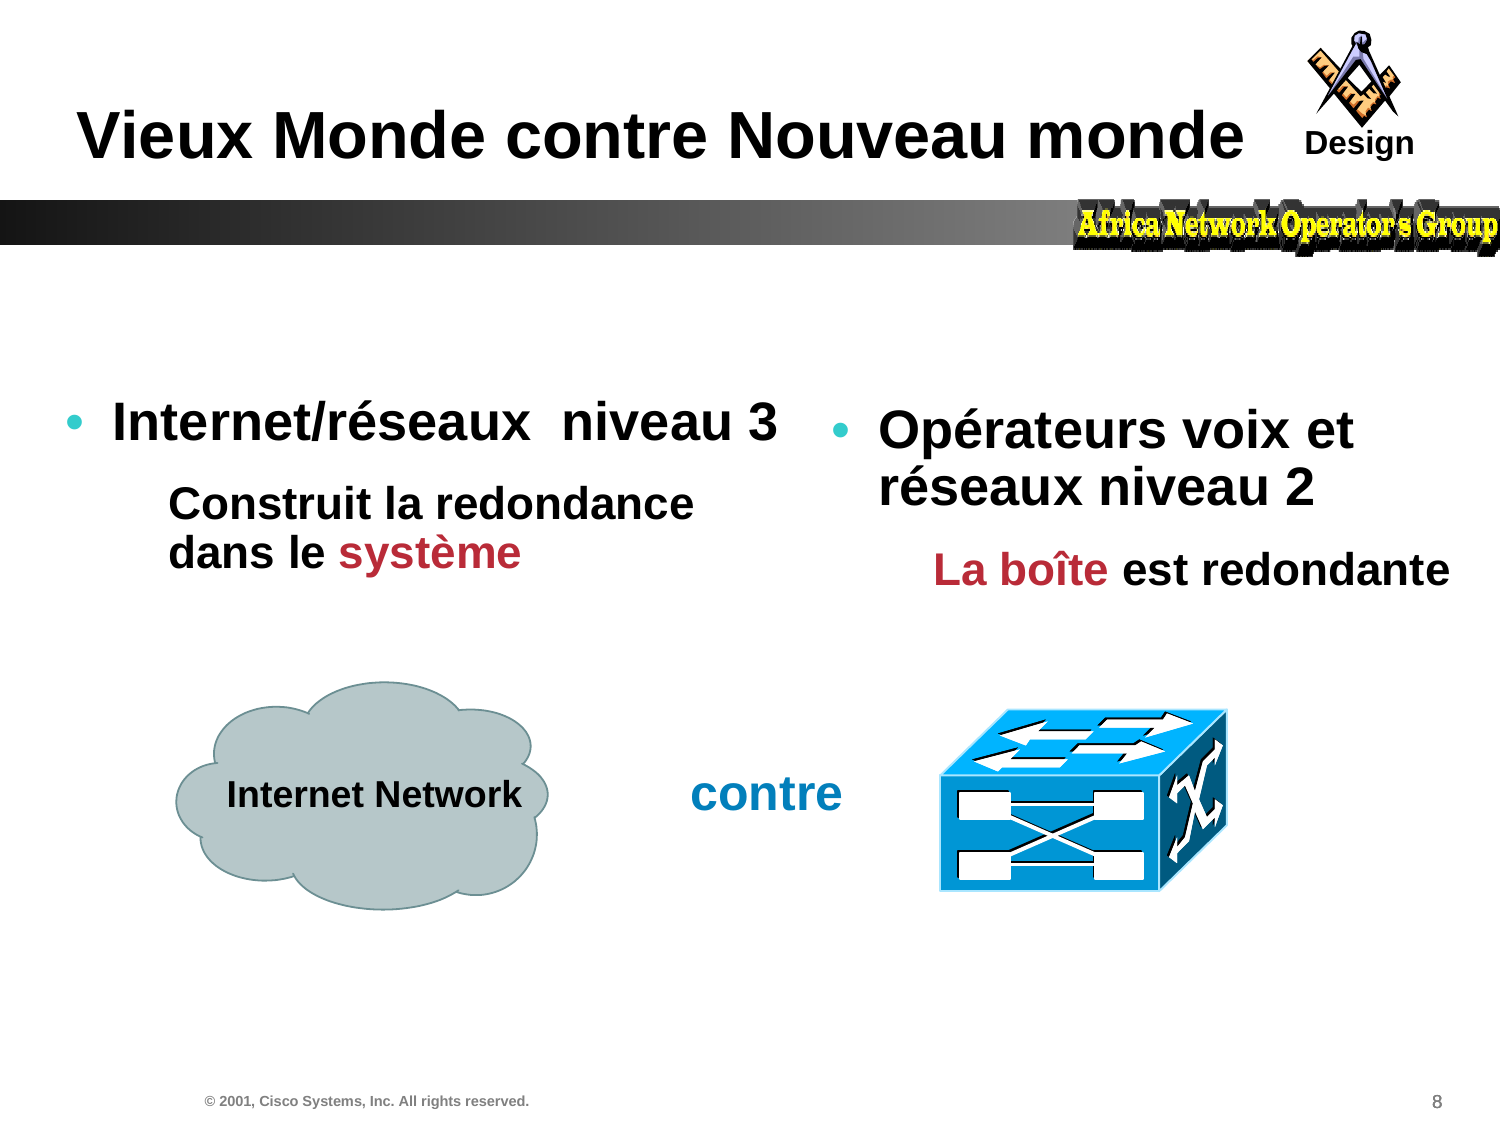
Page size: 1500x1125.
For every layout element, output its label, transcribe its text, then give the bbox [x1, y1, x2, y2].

picture [938, 707, 1231, 896]
picture [1070, 180, 1500, 275]
list Internet/réseaux niveau 3 Construit la redondance dans le système [44, 293, 802, 679]
text_box Internet Network [199, 767, 550, 824]
picture [1307, 29, 1402, 118]
text_box Design [1292, 118, 1428, 168]
text_box contre [678, 762, 856, 828]
picture [174, 680, 550, 912]
list Opérateurs voix et réseaux niveau 2 La boîte est redondante [782, 297, 1500, 700]
title Vieux Monde contre Nouveau monde [62, 41, 1314, 180]
